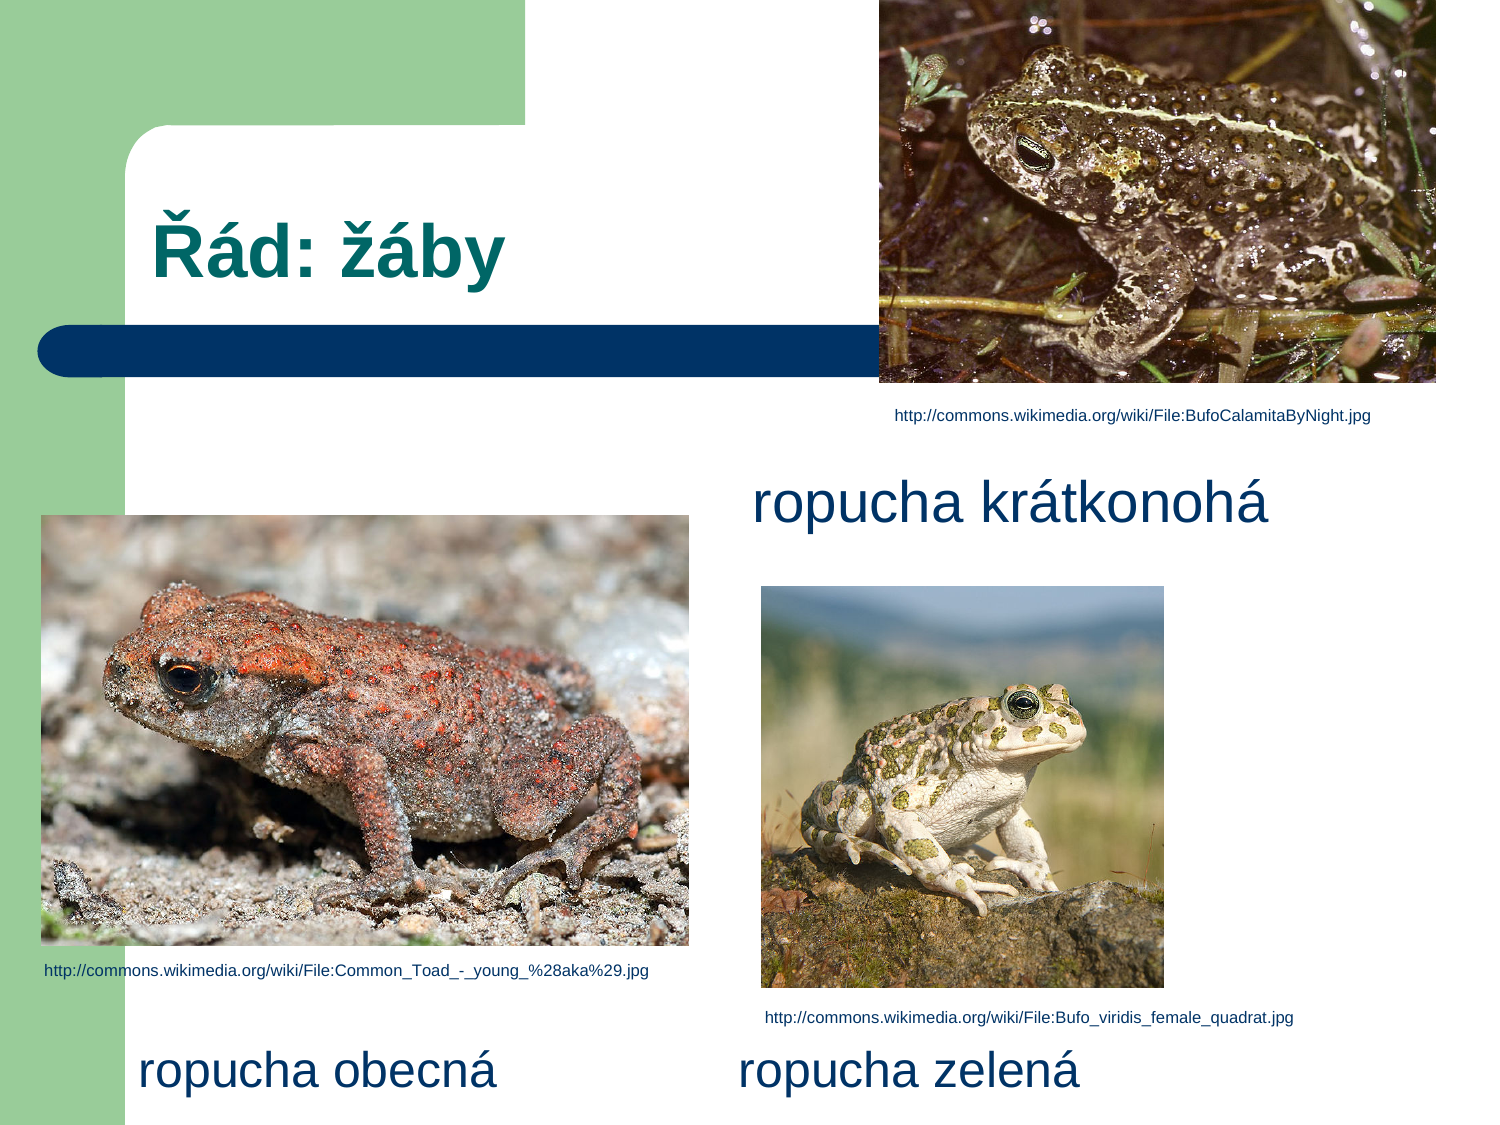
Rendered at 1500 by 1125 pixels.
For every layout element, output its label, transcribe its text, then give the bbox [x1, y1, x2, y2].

text_box http://commons.wikimedia.org/wiki/File:BufoCalamitaByNight.jpg [879, 397, 1436, 433]
title Řád: žáby [136, 136, 879, 301]
text_box http://commons.wikimedia.org/wiki/File:Bufo_viridis_female_quadrat.jpg [750, 999, 1317, 1035]
picture [41, 515, 689, 946]
picture [761, 586, 1164, 988]
list ropucha obecná ropucha zelená [123, 1034, 1386, 1125]
text_box http://commons.wikimedia.org/wiki/File:Common_Toad_-_young_%28aka%29.jpg [29, 952, 691, 988]
picture [879, 0, 1436, 383]
text_box ropucha krátkonohá [738, 456, 1329, 542]
